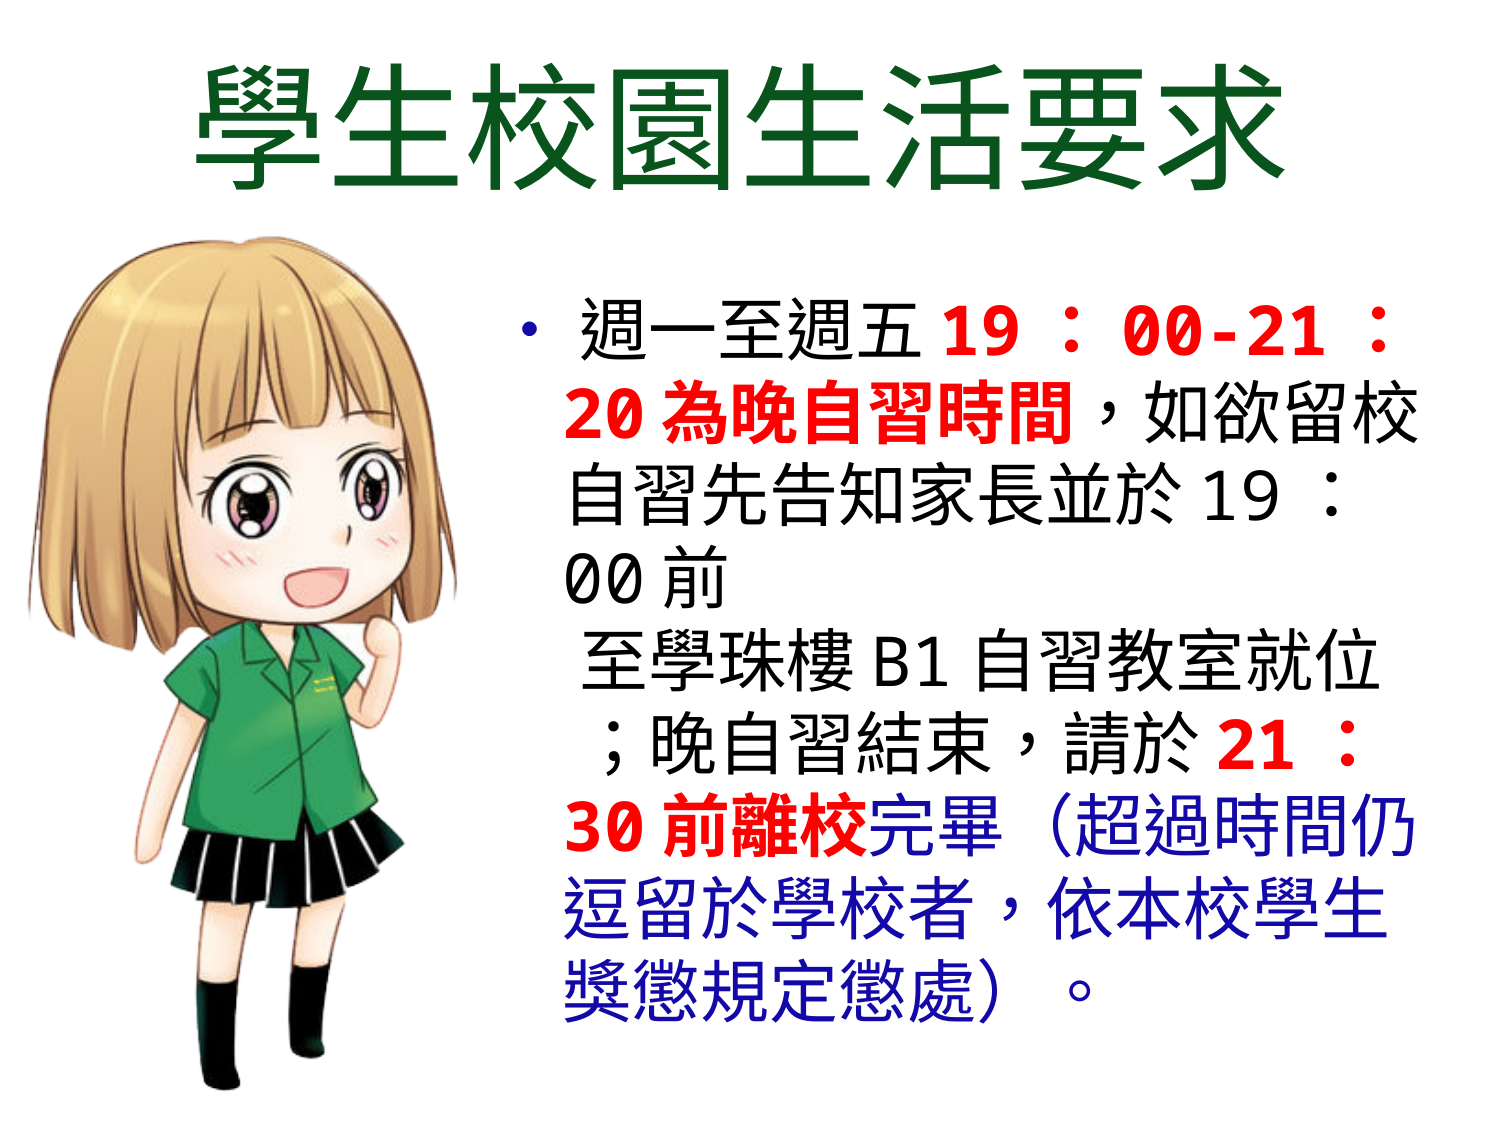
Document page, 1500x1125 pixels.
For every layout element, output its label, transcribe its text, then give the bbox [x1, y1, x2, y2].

picture [0, 231, 597, 1098]
text_box 學生校園生活要求 [64, 31, 1415, 219]
list ‧週一至週五19：00-21：20為晚自習時間，如欲留校自習先告知家長並於19：00前 至學珠樓B1自習教室就位 ；晚自習結束，請於21：30前離校完畢（超過時間仍逗留於學校者，依本校學生獎懲規定懲處）。 [412, 278, 1447, 1125]
